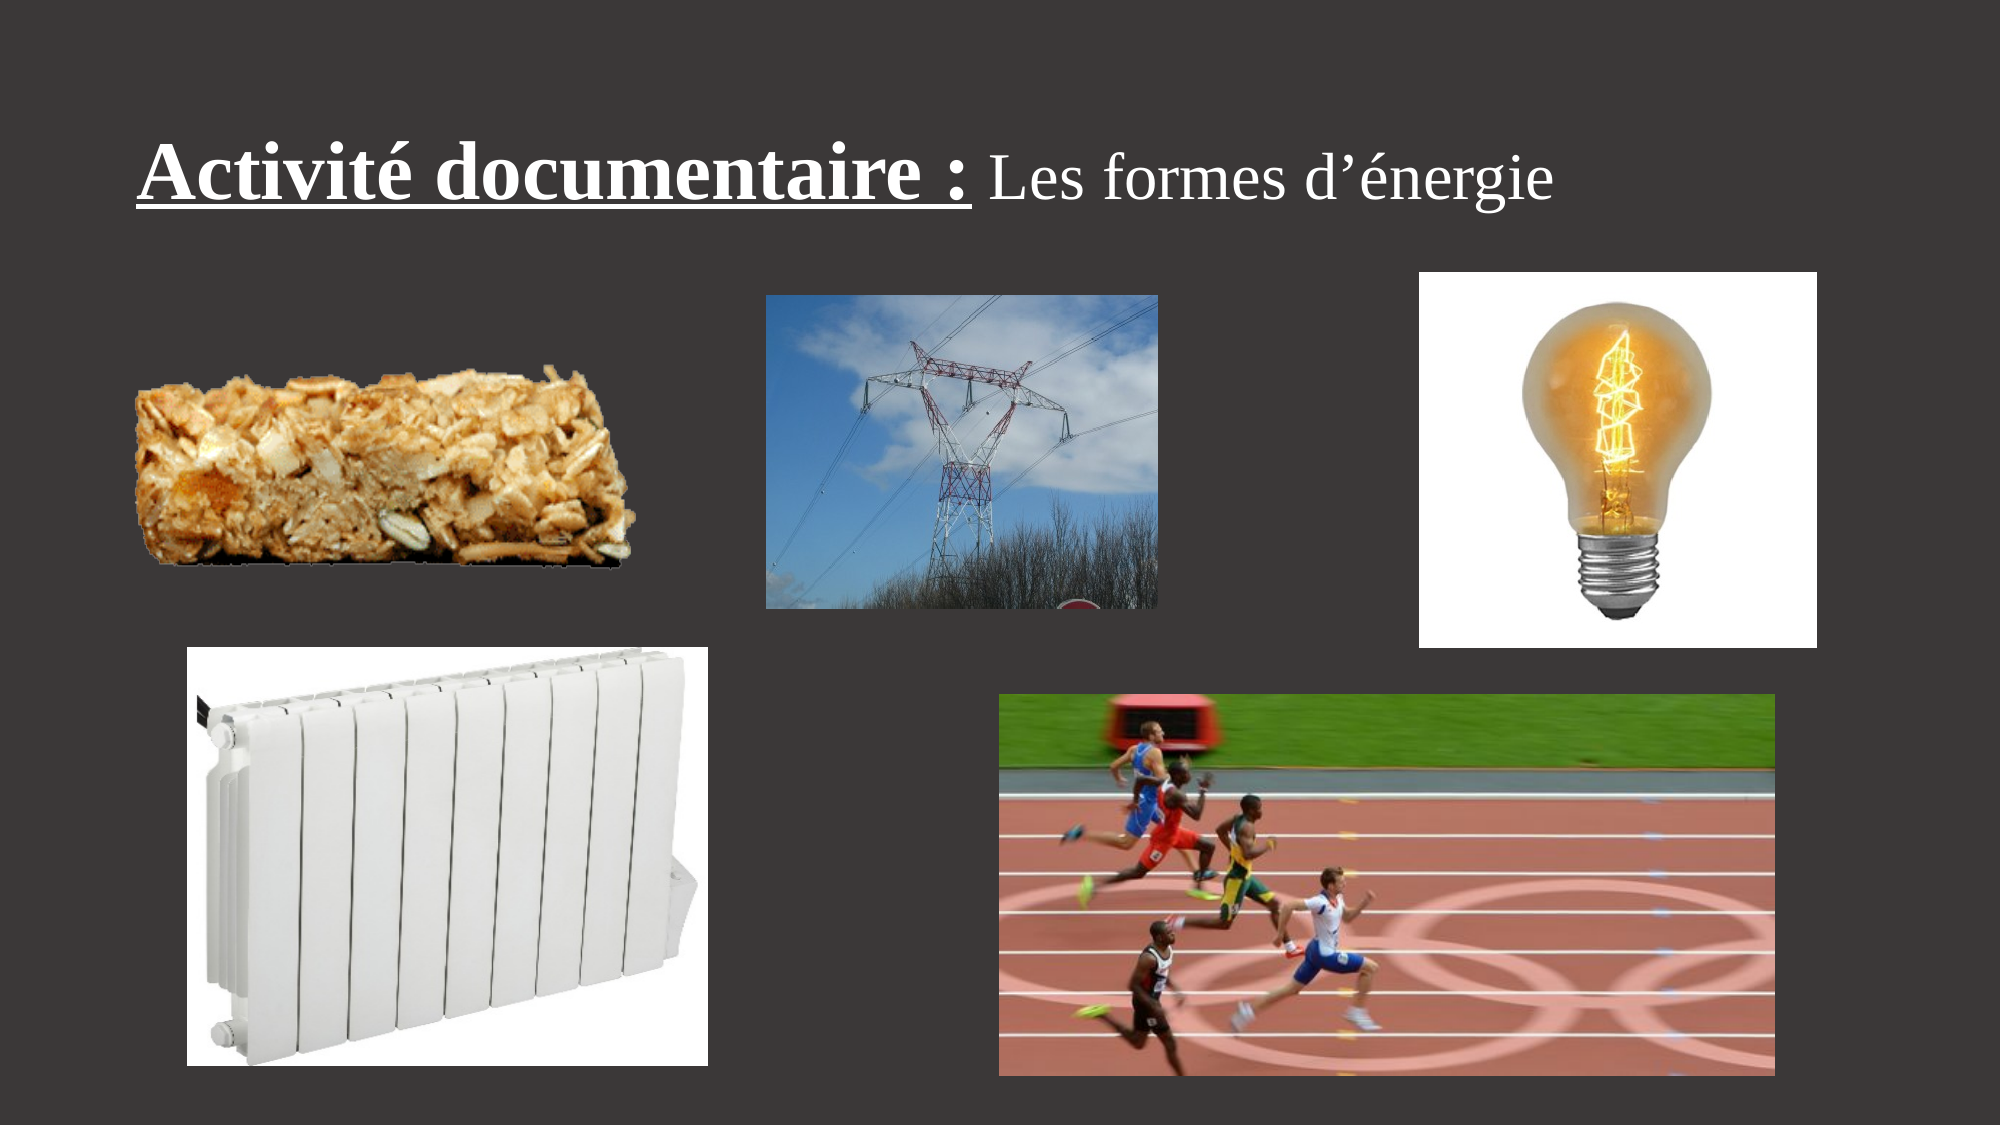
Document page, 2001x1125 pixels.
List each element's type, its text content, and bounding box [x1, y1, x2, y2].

picture [105, 234, 708, 1066]
picture [999, 695, 1775, 1076]
picture [766, 295, 1158, 610]
picture [1419, 272, 1817, 648]
text_box Activité documentaire : Les formes d’énergie [121, 108, 1878, 225]
